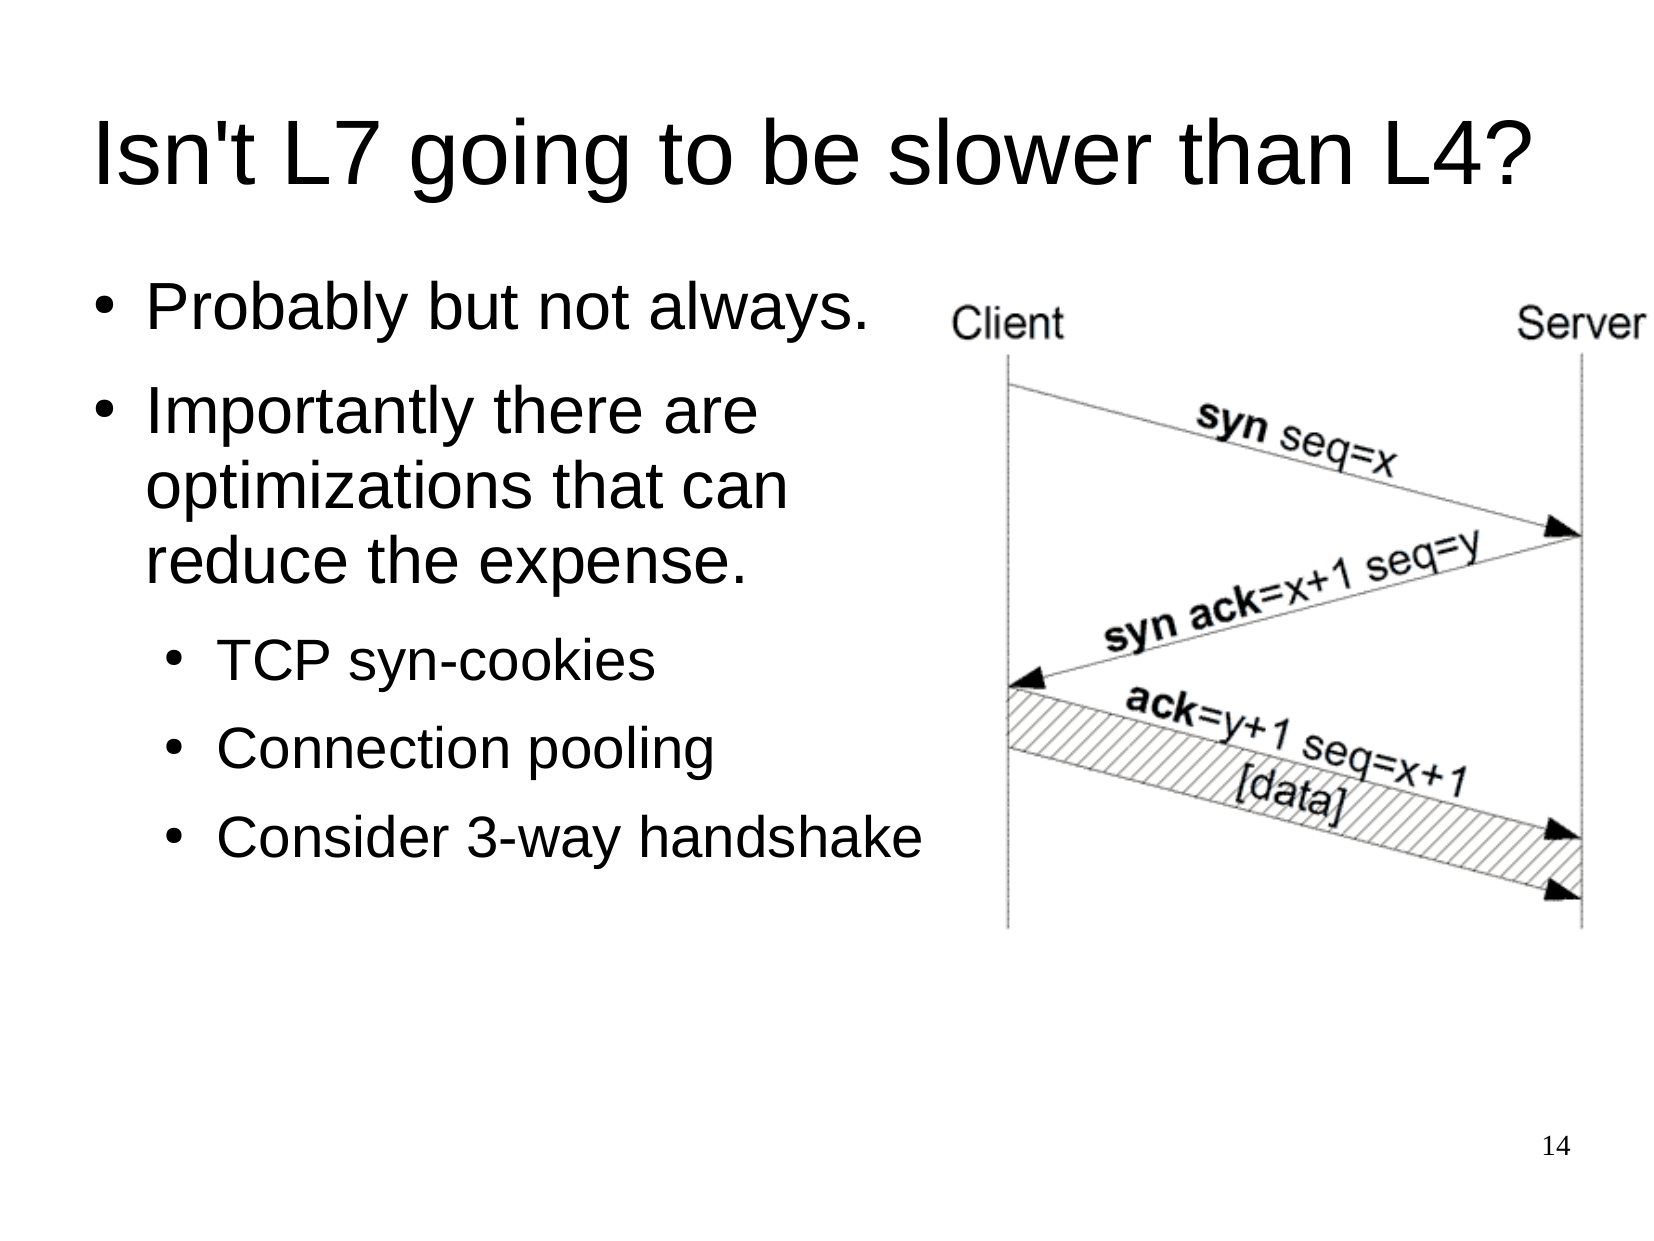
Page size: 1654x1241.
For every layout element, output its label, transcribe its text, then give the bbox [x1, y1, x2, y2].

picture [941, 299, 1654, 939]
title Isn't L7 going to be slower than L4? [82, 49, 1571, 257]
list Probably but not always. Importantly there are optimizations that can reduce the expense. TCP syn-cookies Connection pooling Consider 3-way handshake [75, 269, 1005, 1088]
